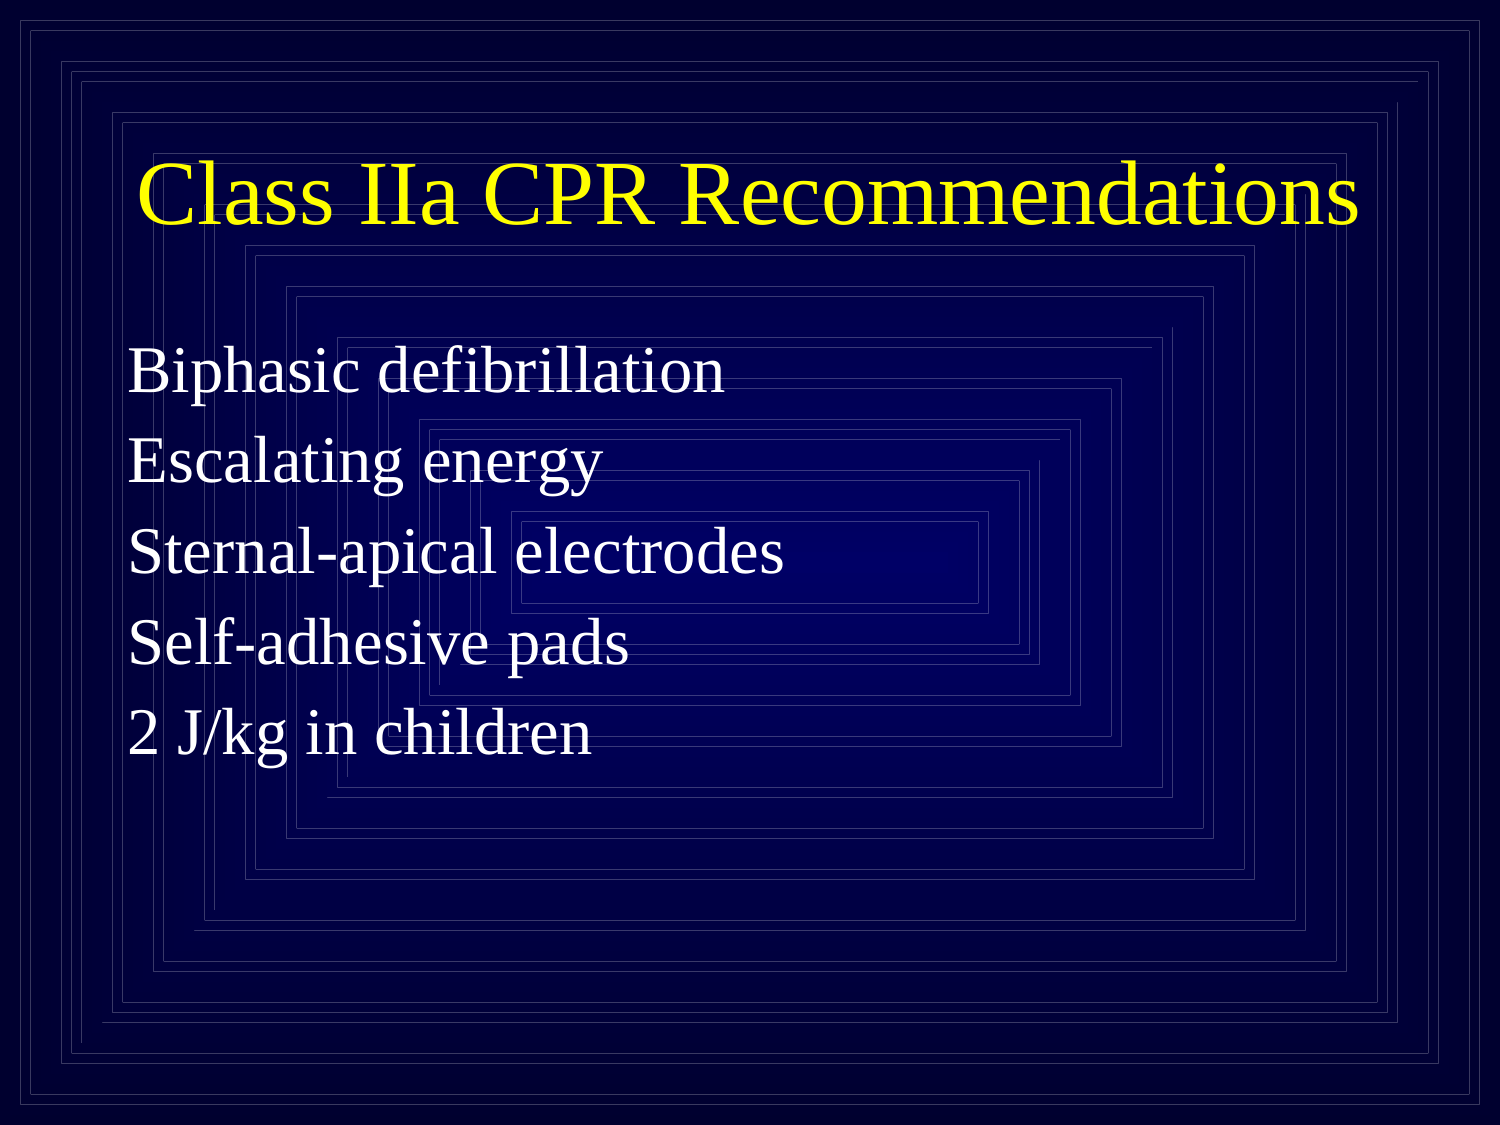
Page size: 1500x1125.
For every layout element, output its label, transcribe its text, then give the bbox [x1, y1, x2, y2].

title Class IIa CPR Recommendations [112, 76, 1388, 312]
list Biphasic defibrillation Escalating energy Sternal-apical electrodes Self-adhesive pads 2 J/kg in children [112, 324, 1388, 1001]
